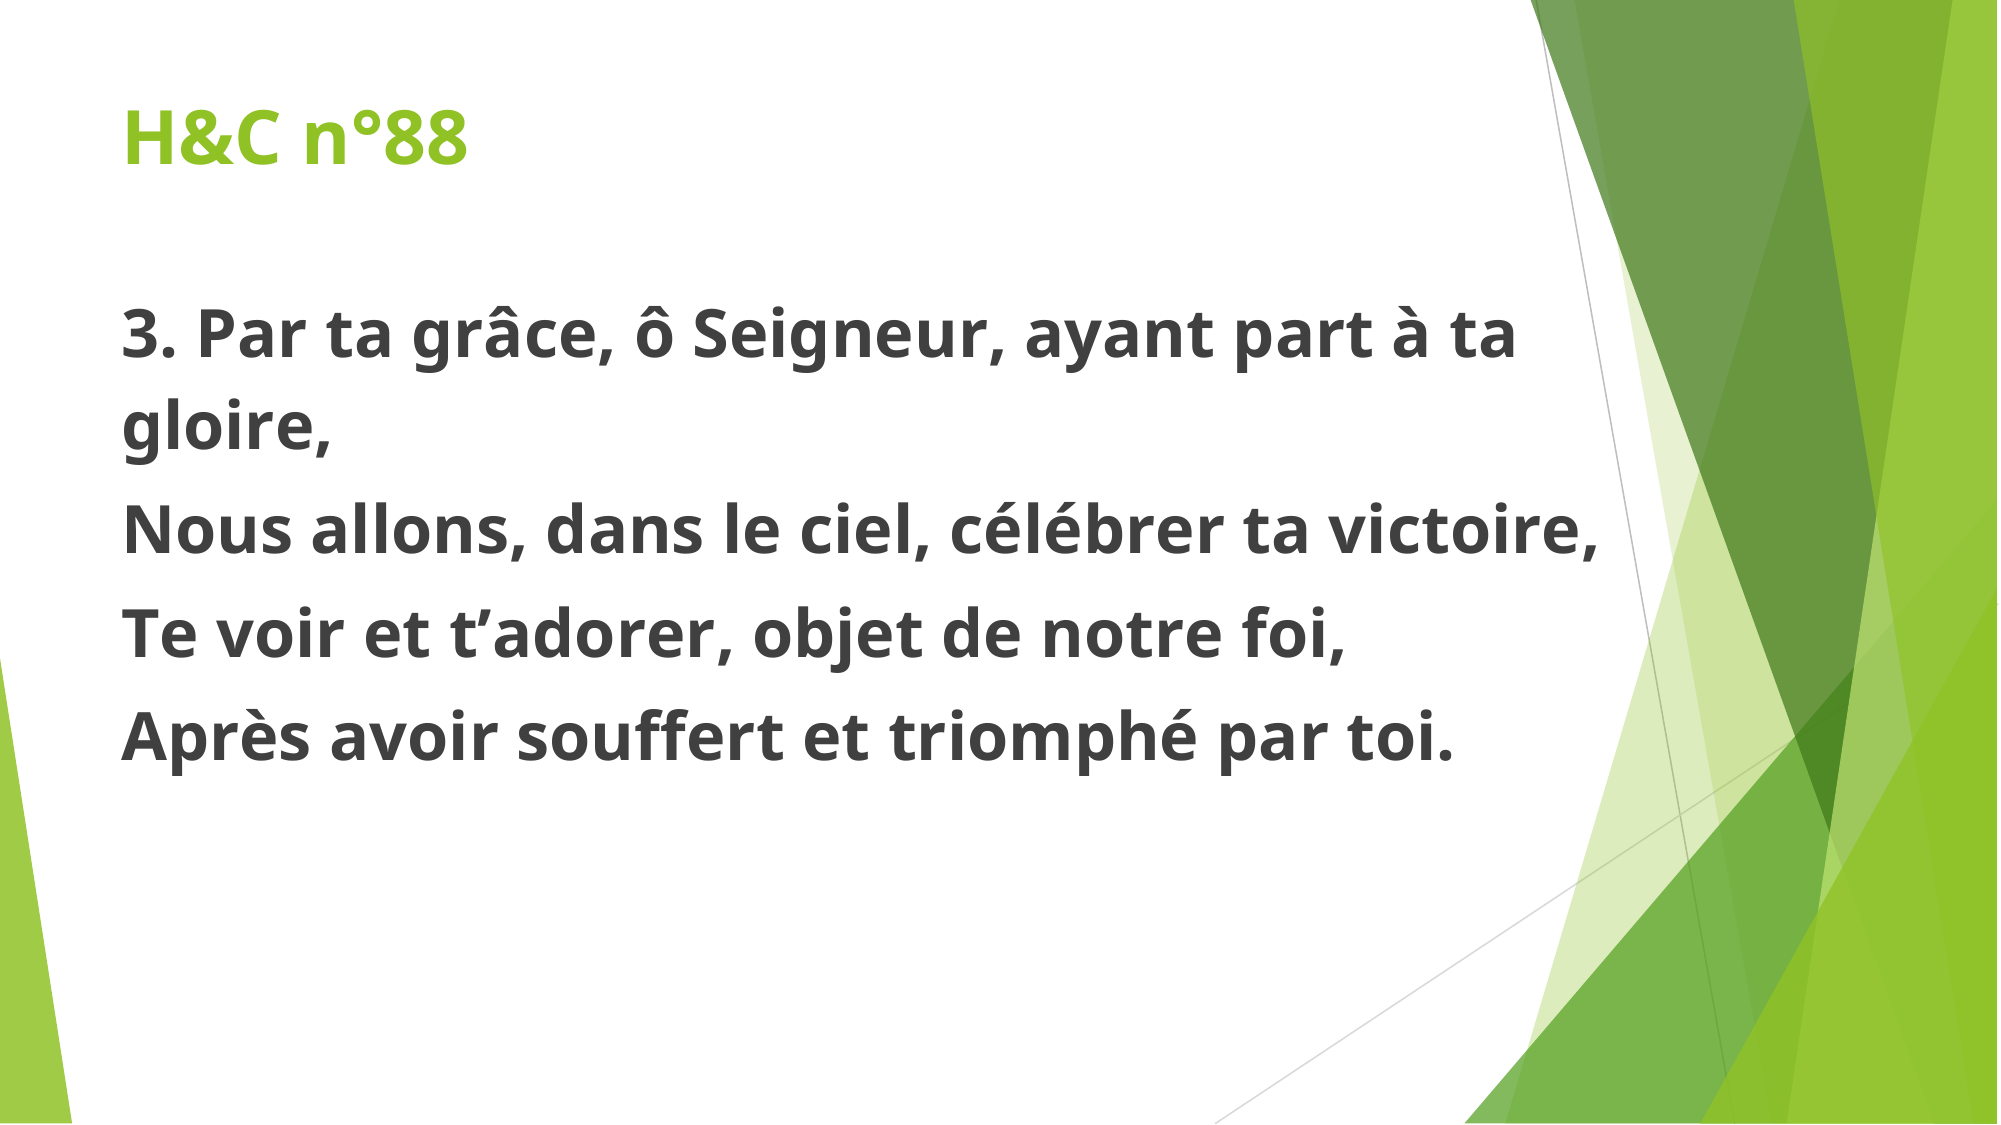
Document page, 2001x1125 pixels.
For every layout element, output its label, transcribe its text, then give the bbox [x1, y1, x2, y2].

text_box 3. Par ta grâce, ô Seigneur, ayant part à ta gloire, Nous allons, dans le ciel, célébrer ta victoire, Te voir et t’adorer, objet de notre foi, Après avoir souffert et triomphé par toi. [106, 271, 1730, 1075]
text_box H&C n°88 [106, 82, 508, 201]
